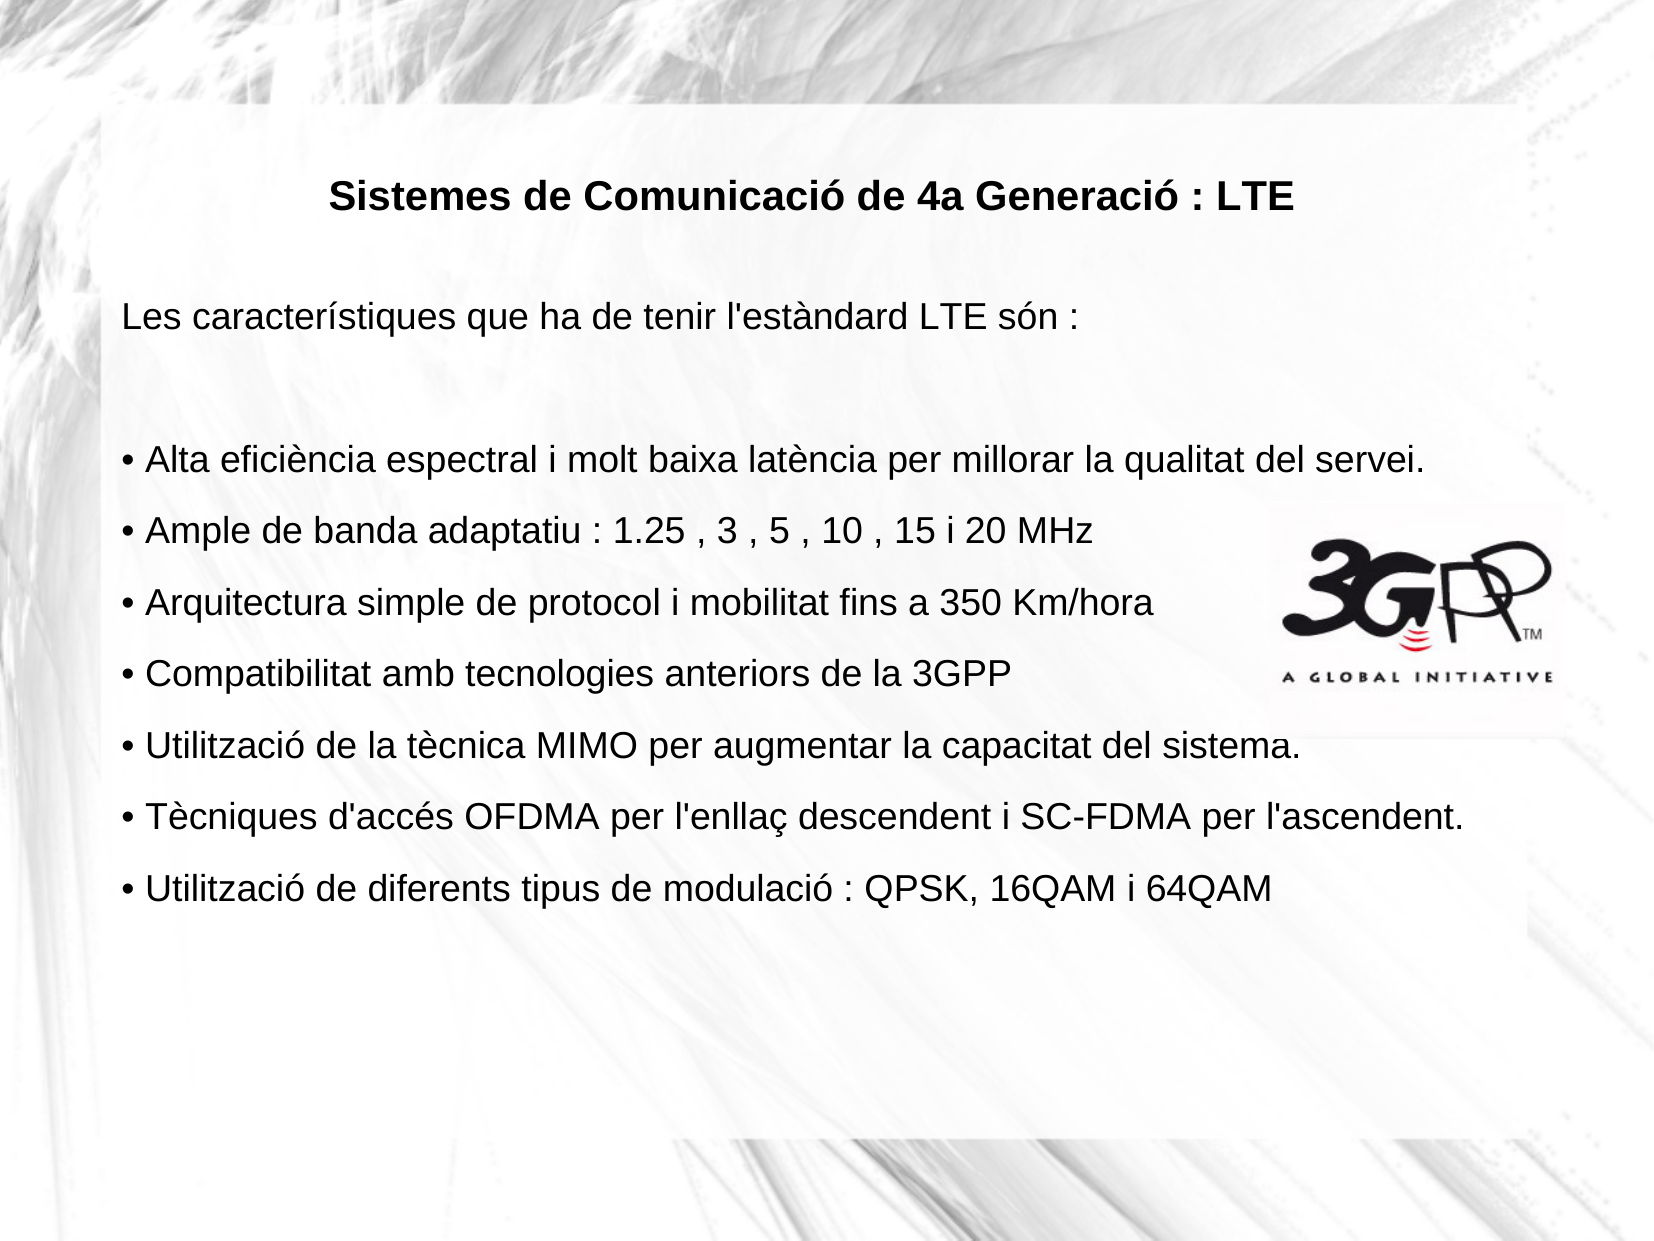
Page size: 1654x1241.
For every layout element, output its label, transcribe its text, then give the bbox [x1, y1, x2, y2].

title Sistemes de Comunicació de 4a Generació : LTE [118, 112, 1506, 281]
picture [0, 0, 1654, 1241]
list Les característiques que ha de tenir l'estàndard LTE són : • Alta eficiència espectral i molt baixa latència per millorar la qualitat del servei. • Ample de banda adaptatiu : 1.25 , 3 , 5 , 10 , 15 i 20 MHz • Arquitectura simple de protocol i mobilitat fins a 350 Km/hora • Compatibilitat amb tecnologies anteriors de la 3GPP • Utilització de la tècnica MIMO per augmentar la capacitat del sistema. • Tècniques d'accés OFDMA per l'enllaç descendent i SC-FDMA per l'ascendent. • Utilització de diferents tipus de modulació : QPSK, 16QAM i 64QAM [121, 295, 1610, 1114]
